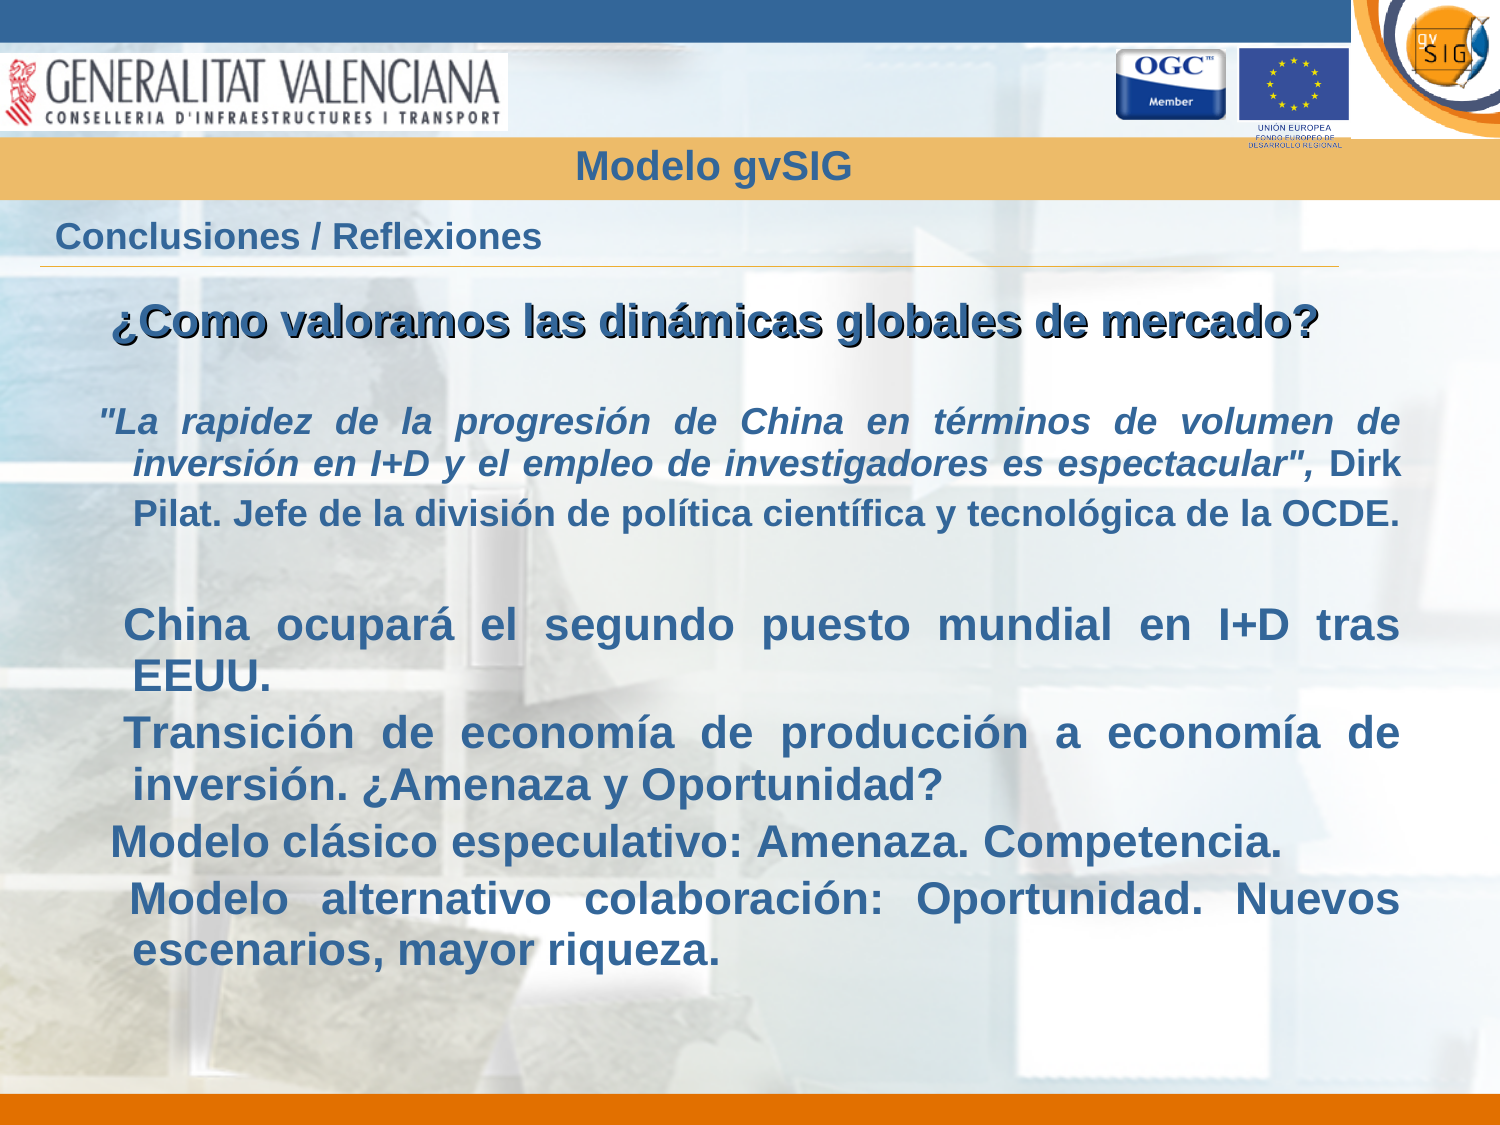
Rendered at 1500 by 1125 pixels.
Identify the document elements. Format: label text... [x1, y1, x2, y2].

text_box ¿Como valoramos las dinámicas globales de mercado? "La rapidez de la progresión de China en términos de volumen de inversión en I+D y el empleo de investigadores es espectacular", Dirk Pilat. Jefe de la división de política científica y tecnológica de la OCDE. China ocupará el segundo puesto mundial en I+D tras EEUU. Transición de economía de producción a economía de inversión. ¿Amenaza y Oportunidad? Modelo clásico especulativo: Amenaza. Competencia. Modelo alternativo colaboración: Oportunidad. Nuevos escenarios, mayor riqueza. [0, 288, 1417, 983]
text_box Conclusiones / Reflexiones [40, 210, 691, 275]
picture [0, 53, 508, 131]
text_box Modelo gvSIG [0, 137, 1429, 207]
picture [1116, 49, 1226, 120]
picture [1237, 0, 1500, 139]
